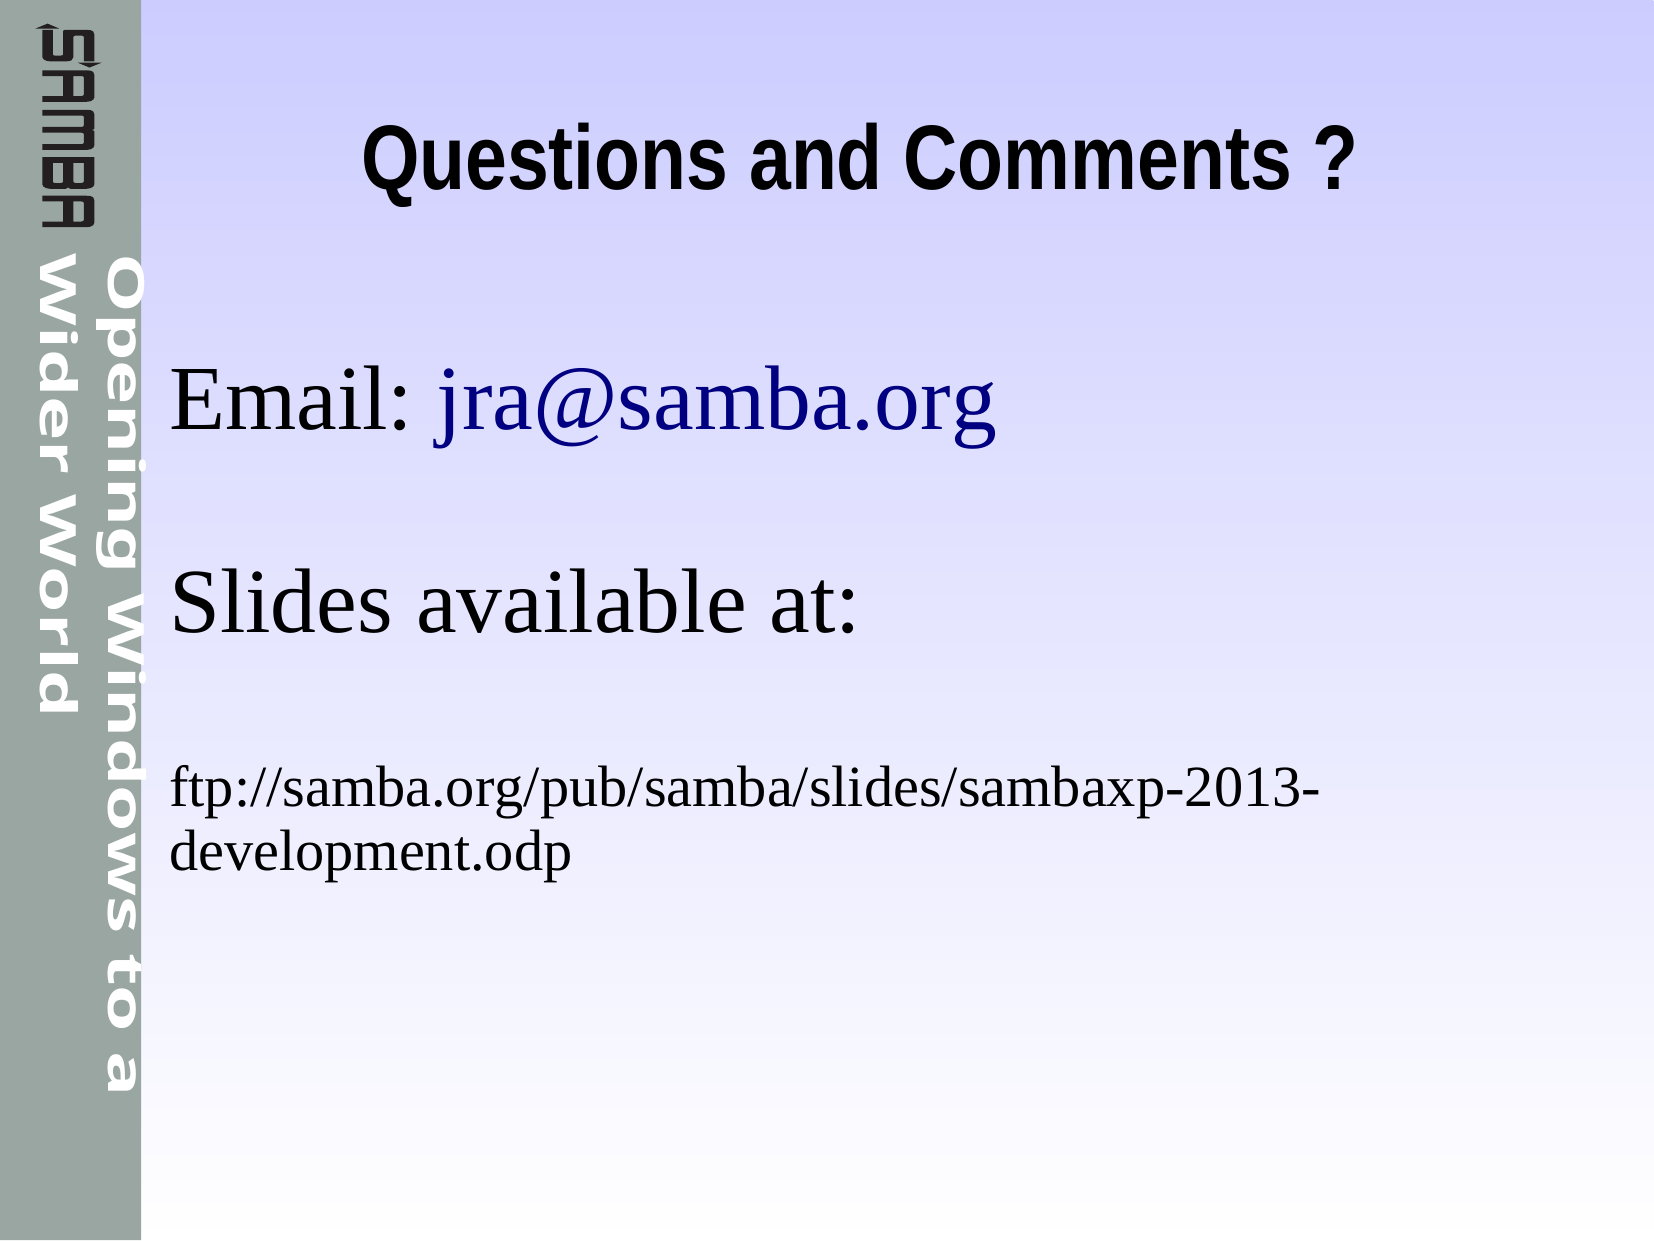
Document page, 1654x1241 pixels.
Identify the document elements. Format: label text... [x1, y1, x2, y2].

text_box Email: jra@samba.org Slides available at: ftp://samba.org/pub/samba/slides/sambaxp-2013-development.odp [169, 348, 1654, 1172]
title Questions and Comments ? [154, 53, 1567, 261]
